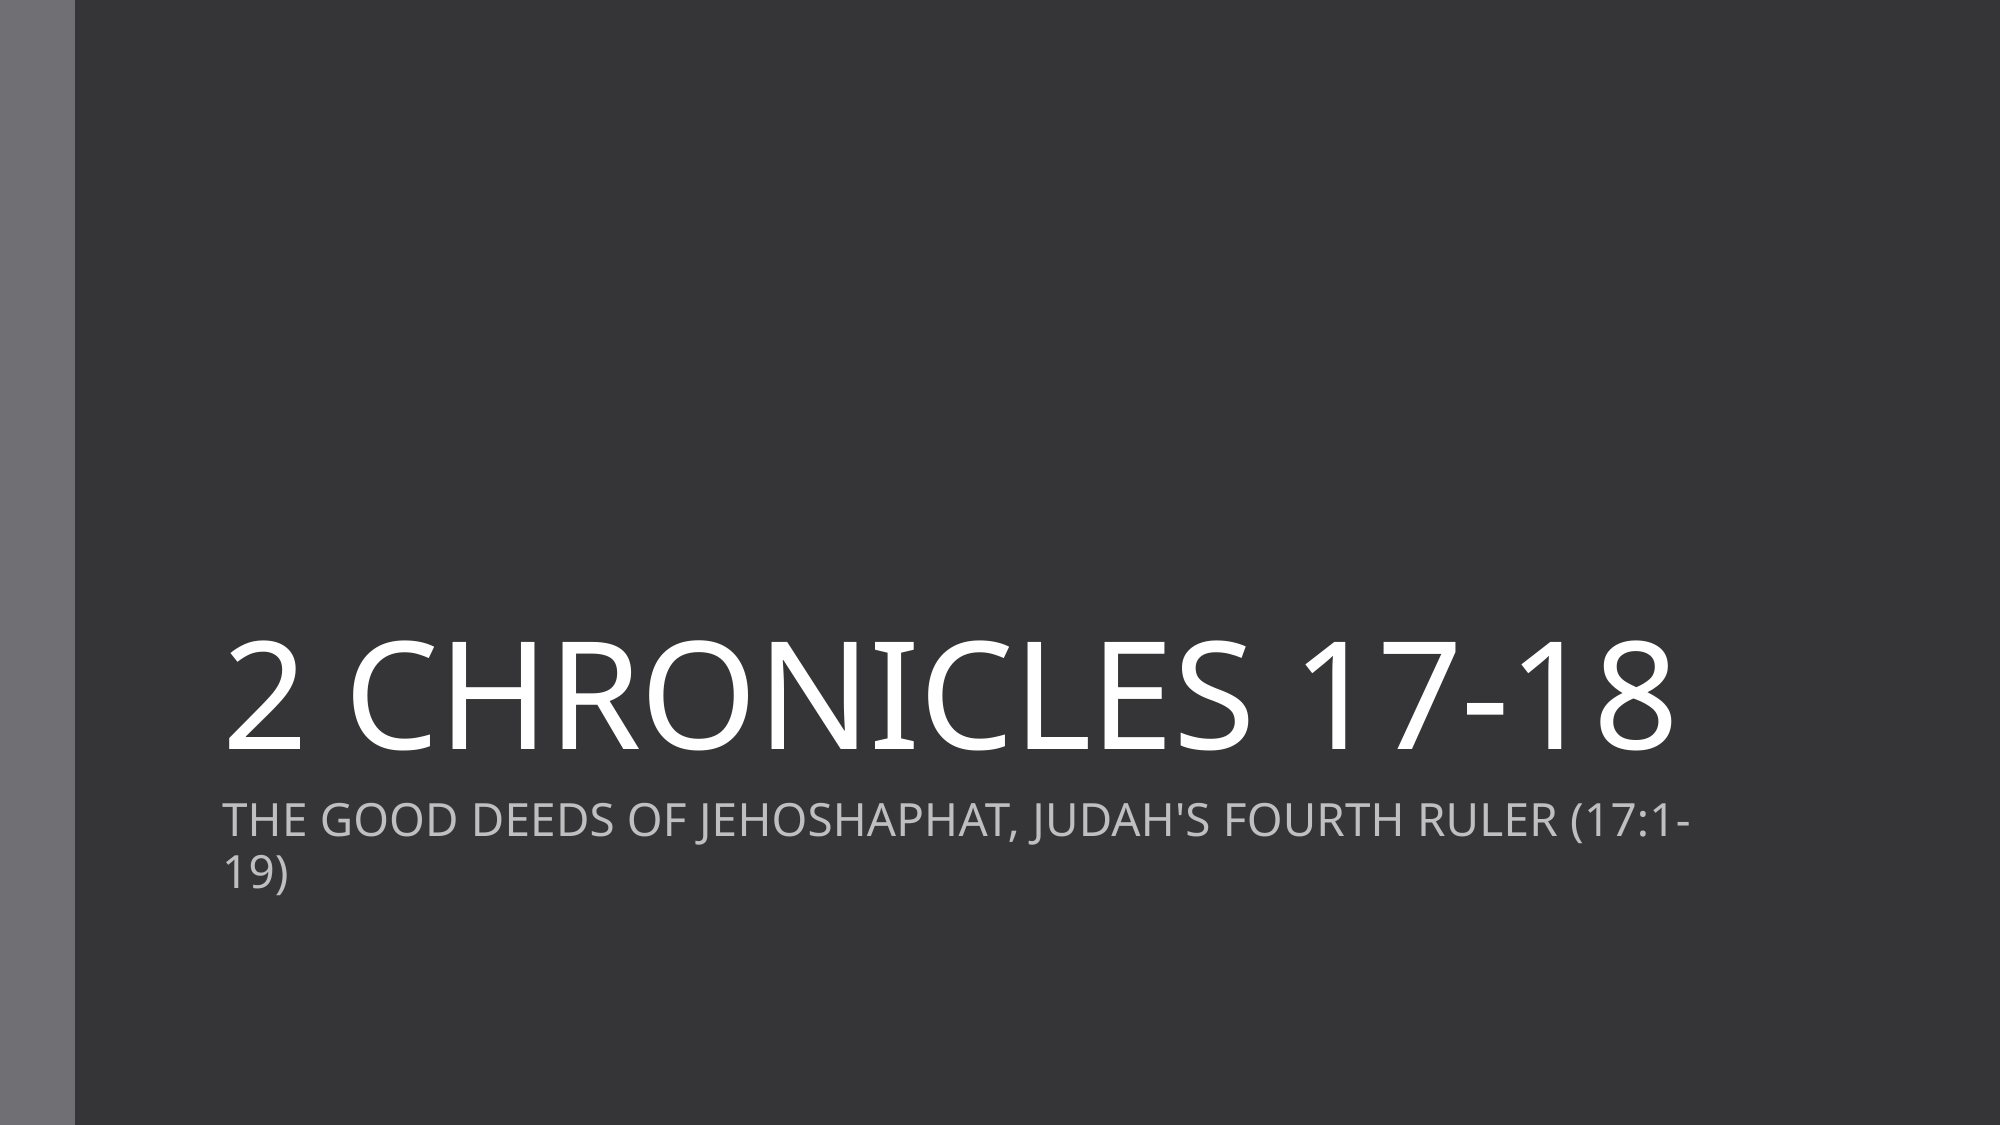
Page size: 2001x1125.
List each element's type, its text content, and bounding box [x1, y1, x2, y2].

title 2 CHRONICLES 17-18 [206, 124, 1752, 787]
subtitle THE GOOD DEEDS OF JEHOSHAPHAT, JUDAH'S FOURTH RULER (17:1-19) [206, 787, 1752, 1066]
